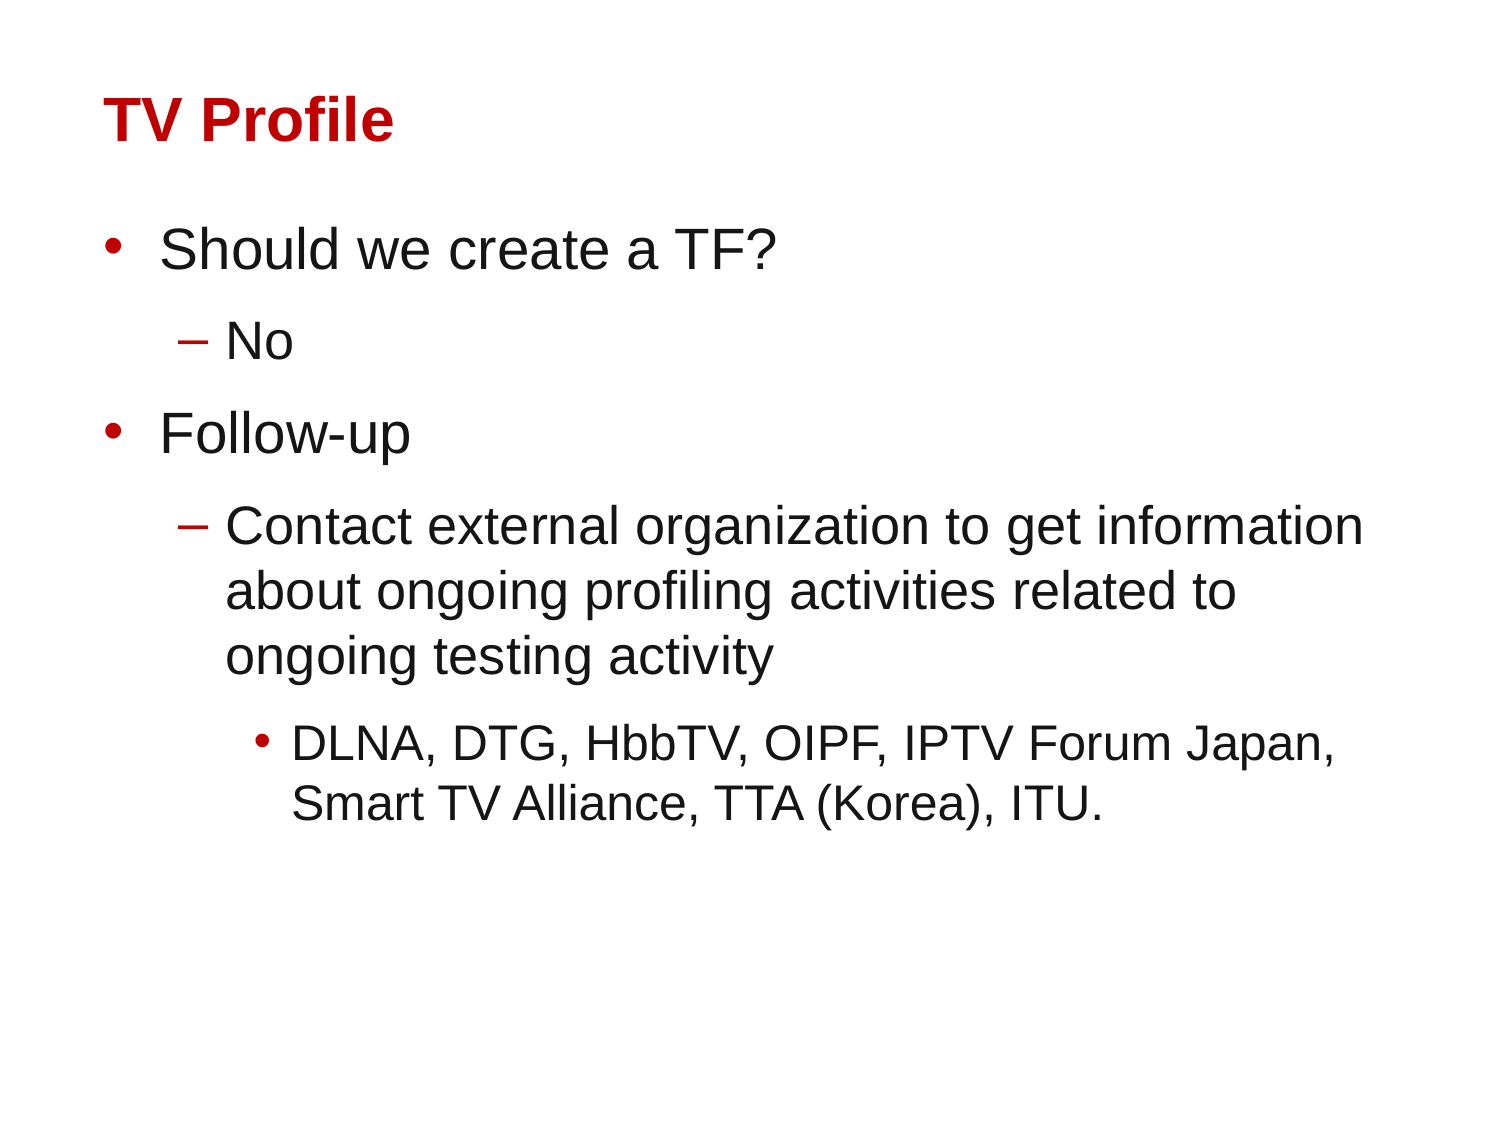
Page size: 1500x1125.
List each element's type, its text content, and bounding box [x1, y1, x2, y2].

list Should we create a TF? No Follow-up Contact external organization to get information about ongoing profiling activities related to ongoing testing activity DLNA, DTG, HbbTV, OIPF, IPTV Forum Japan, Smart TV Alliance, TTA (Korea), ITU. [88, 203, 1412, 871]
title TV Profile [88, 70, 1412, 162]
